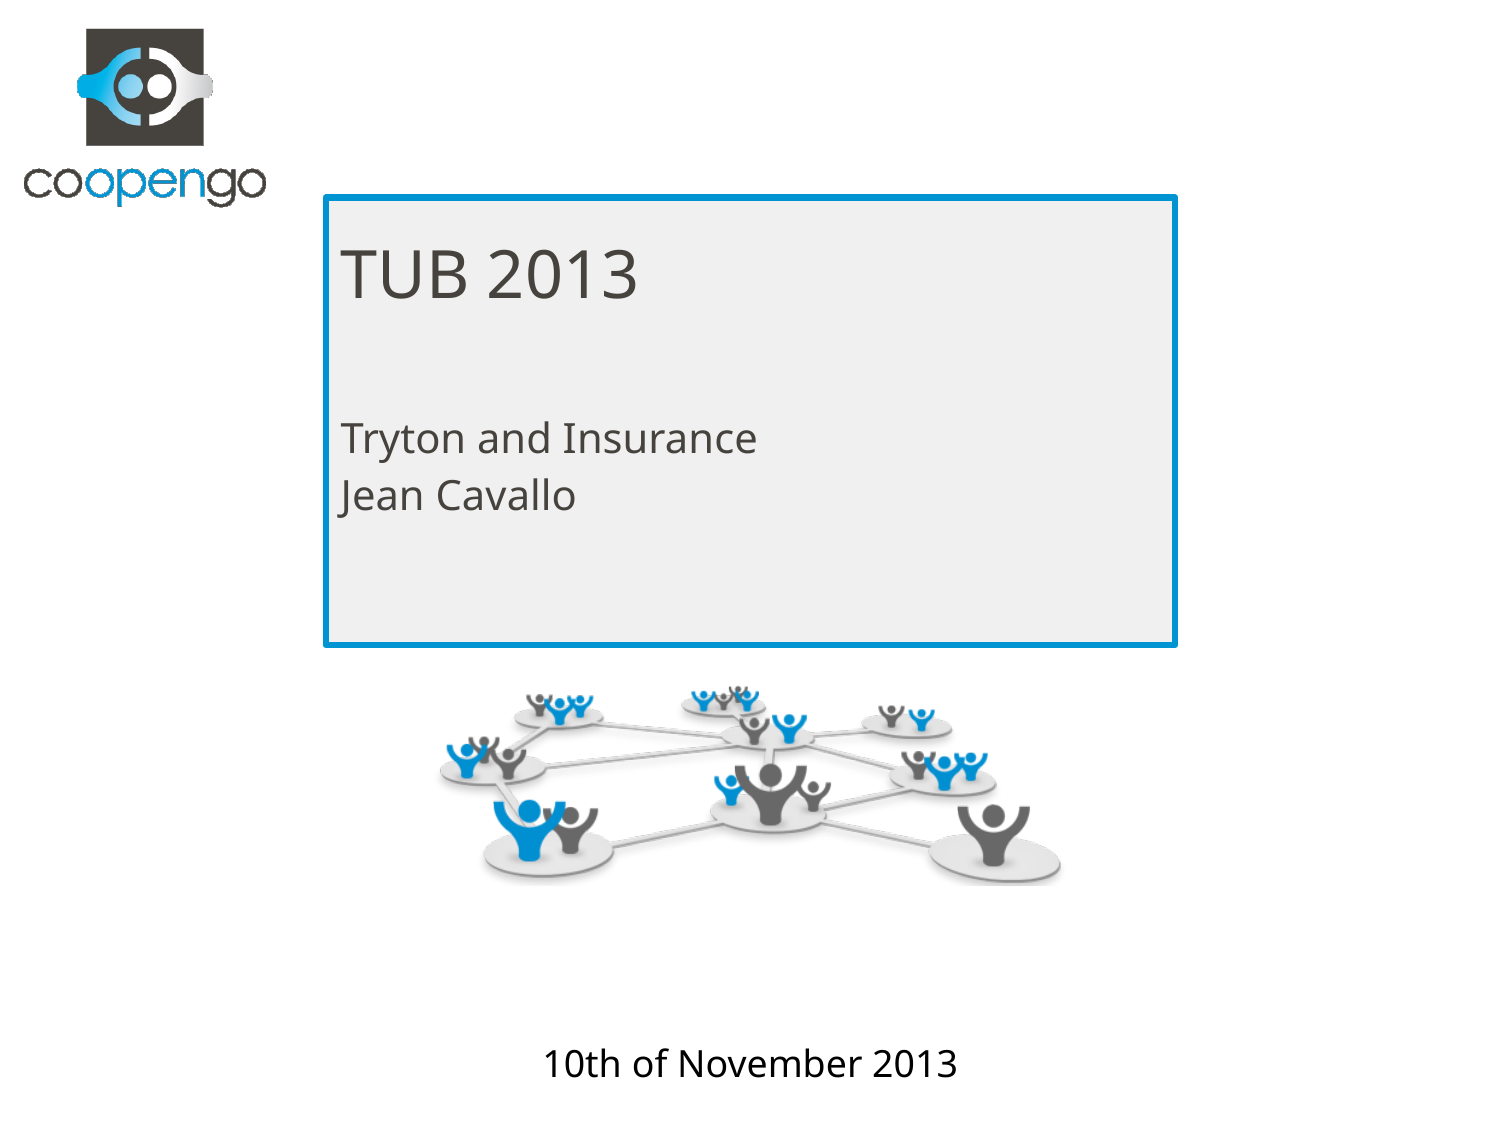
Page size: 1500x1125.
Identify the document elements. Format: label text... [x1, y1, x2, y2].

picture [431, 656, 1070, 916]
picture [23, 28, 266, 209]
text_box 10th of November 2013 [466, 987, 1035, 1093]
title TUB 2013 Tryton and Insurance Jean Cavallo [325, 197, 1176, 646]
